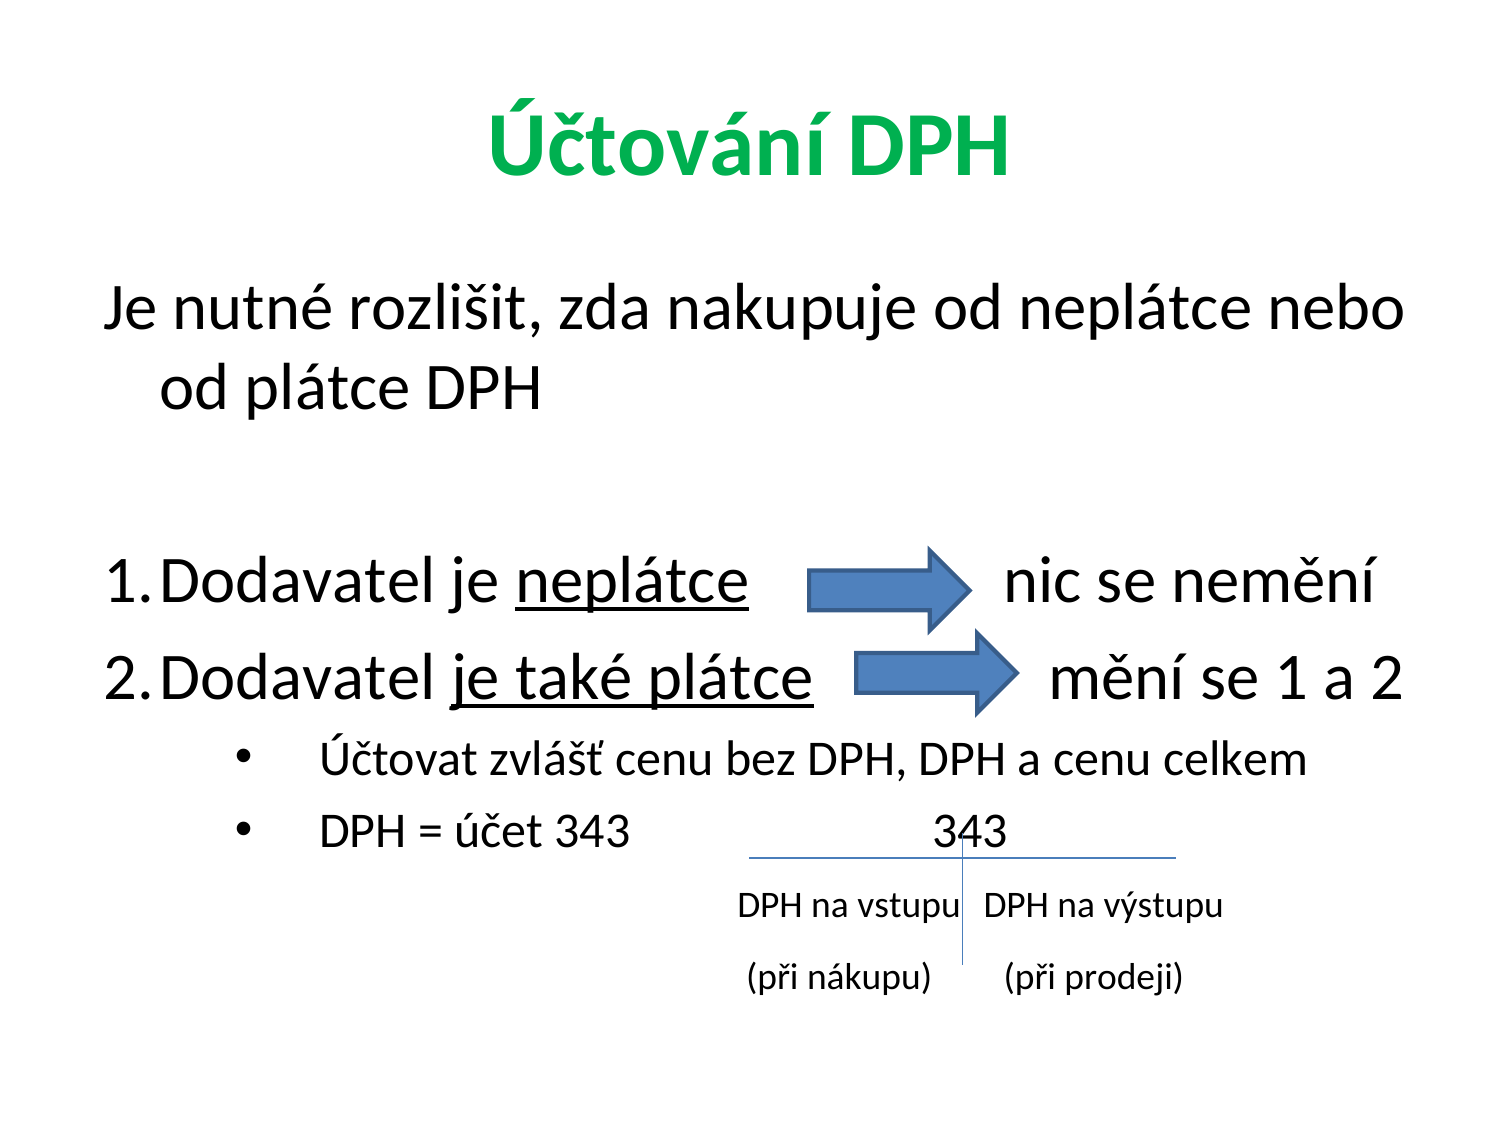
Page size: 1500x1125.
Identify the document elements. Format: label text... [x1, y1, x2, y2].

text_box [809, 550, 970, 631]
title Účtování DPH [75, 45, 1426, 233]
list Je nutné rozlišit, zda nakupuje od neplátce nebo od plátce DPH Dodavatel je neplátce nic se nemění Dodavatel je také plátce mění se 1 a 2 Účtovat zvlášť cenu bez DPH, DPH a cenu celkem DPH = účet 343 343 DPH na vstupu DPH na výstupu (při nákupu) (při prodeji) [88, 255, 1439, 1008]
text_box [856, 633, 1017, 713]
